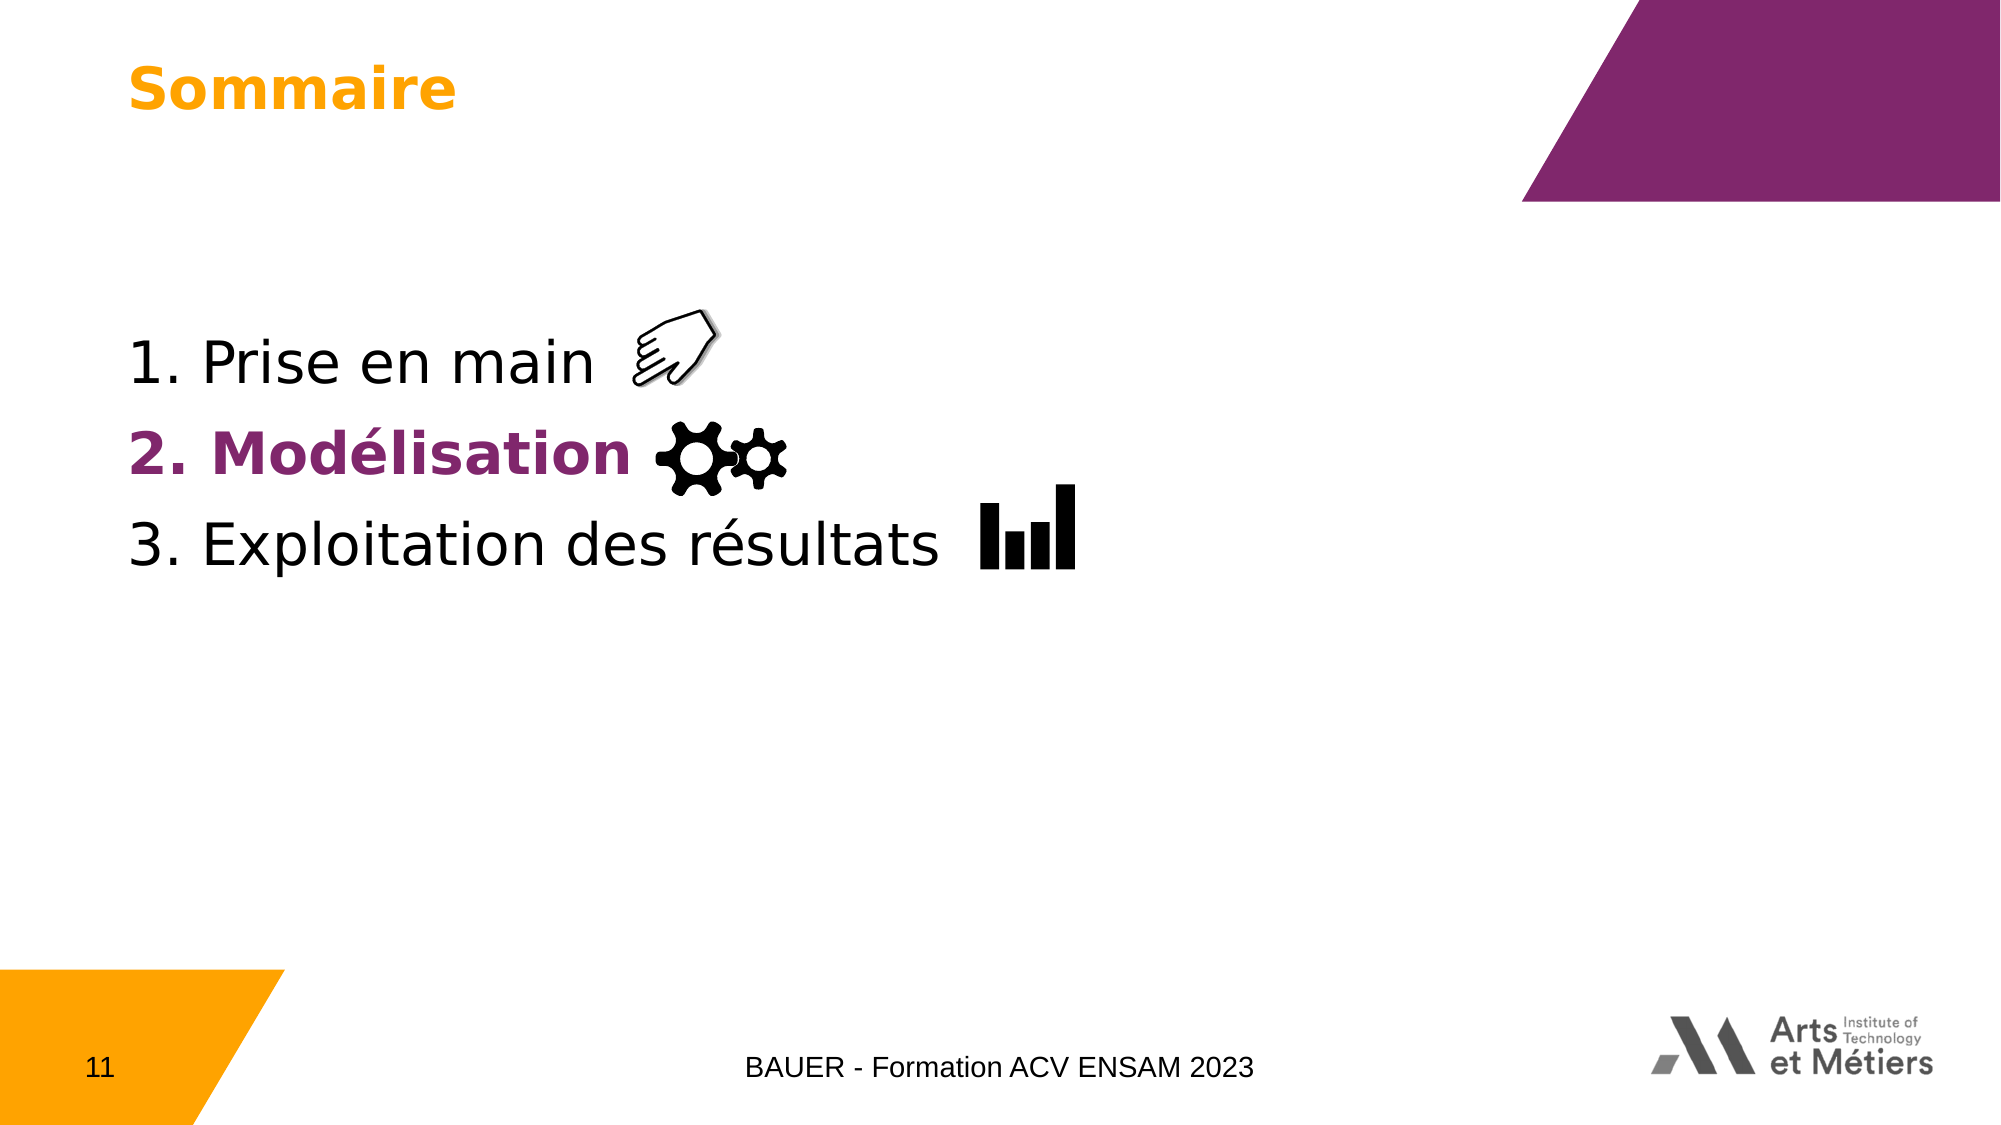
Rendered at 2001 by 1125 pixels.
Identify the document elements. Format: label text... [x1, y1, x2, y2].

picture [1631, 997, 1952, 1093]
text_box [1055, 484, 1075, 570]
title Sommaire [112, 51, 1253, 166]
text_box [980, 503, 1000, 570]
text_box [1030, 522, 1050, 570]
text_box [1005, 531, 1025, 570]
list Prise en main Modélisation Exploitation des résultats [112, 227, 1938, 937]
picture [578, 221, 823, 497]
